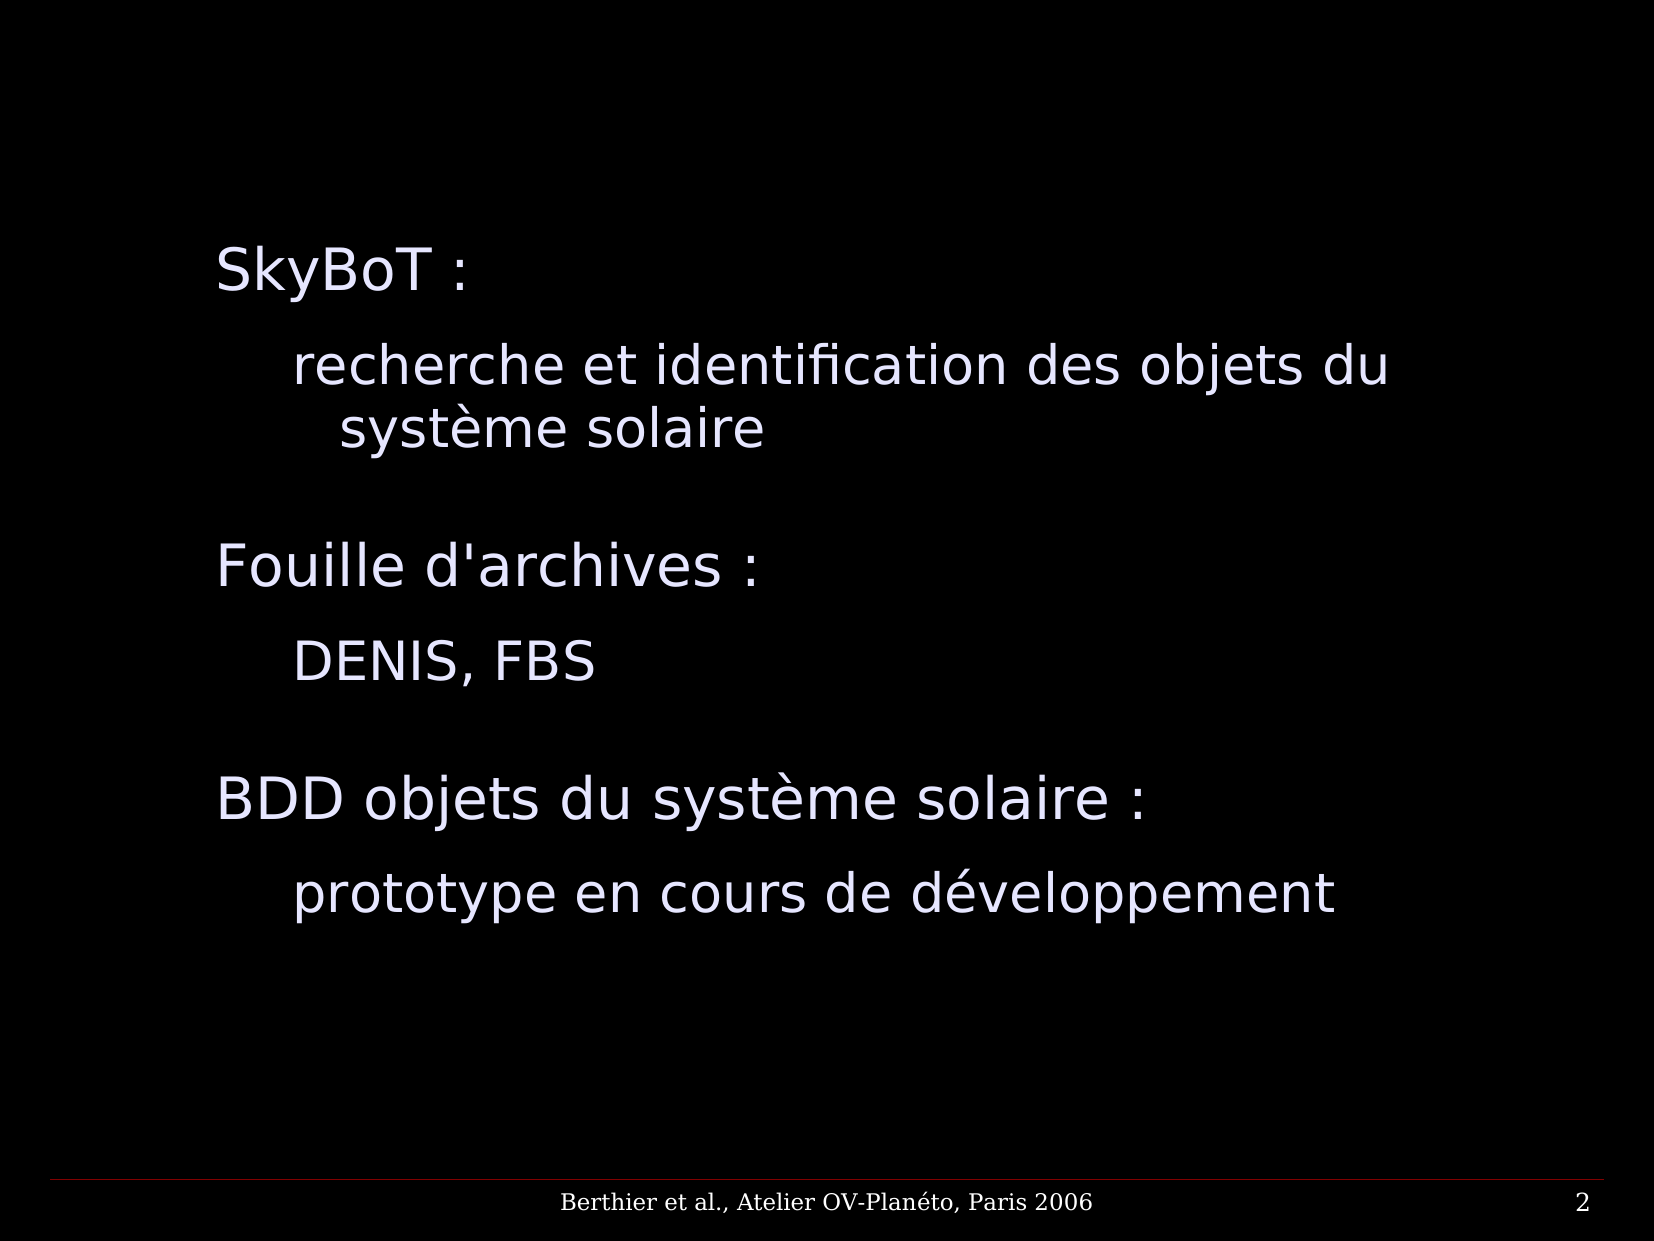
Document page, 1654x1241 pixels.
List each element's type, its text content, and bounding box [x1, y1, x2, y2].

list SkyBoT : recherche et identification des objets du système solaire Fouille d'archives : DENIS, FBS BDD objets du système solaire : prototype en cours de développement [198, 236, 1503, 969]
